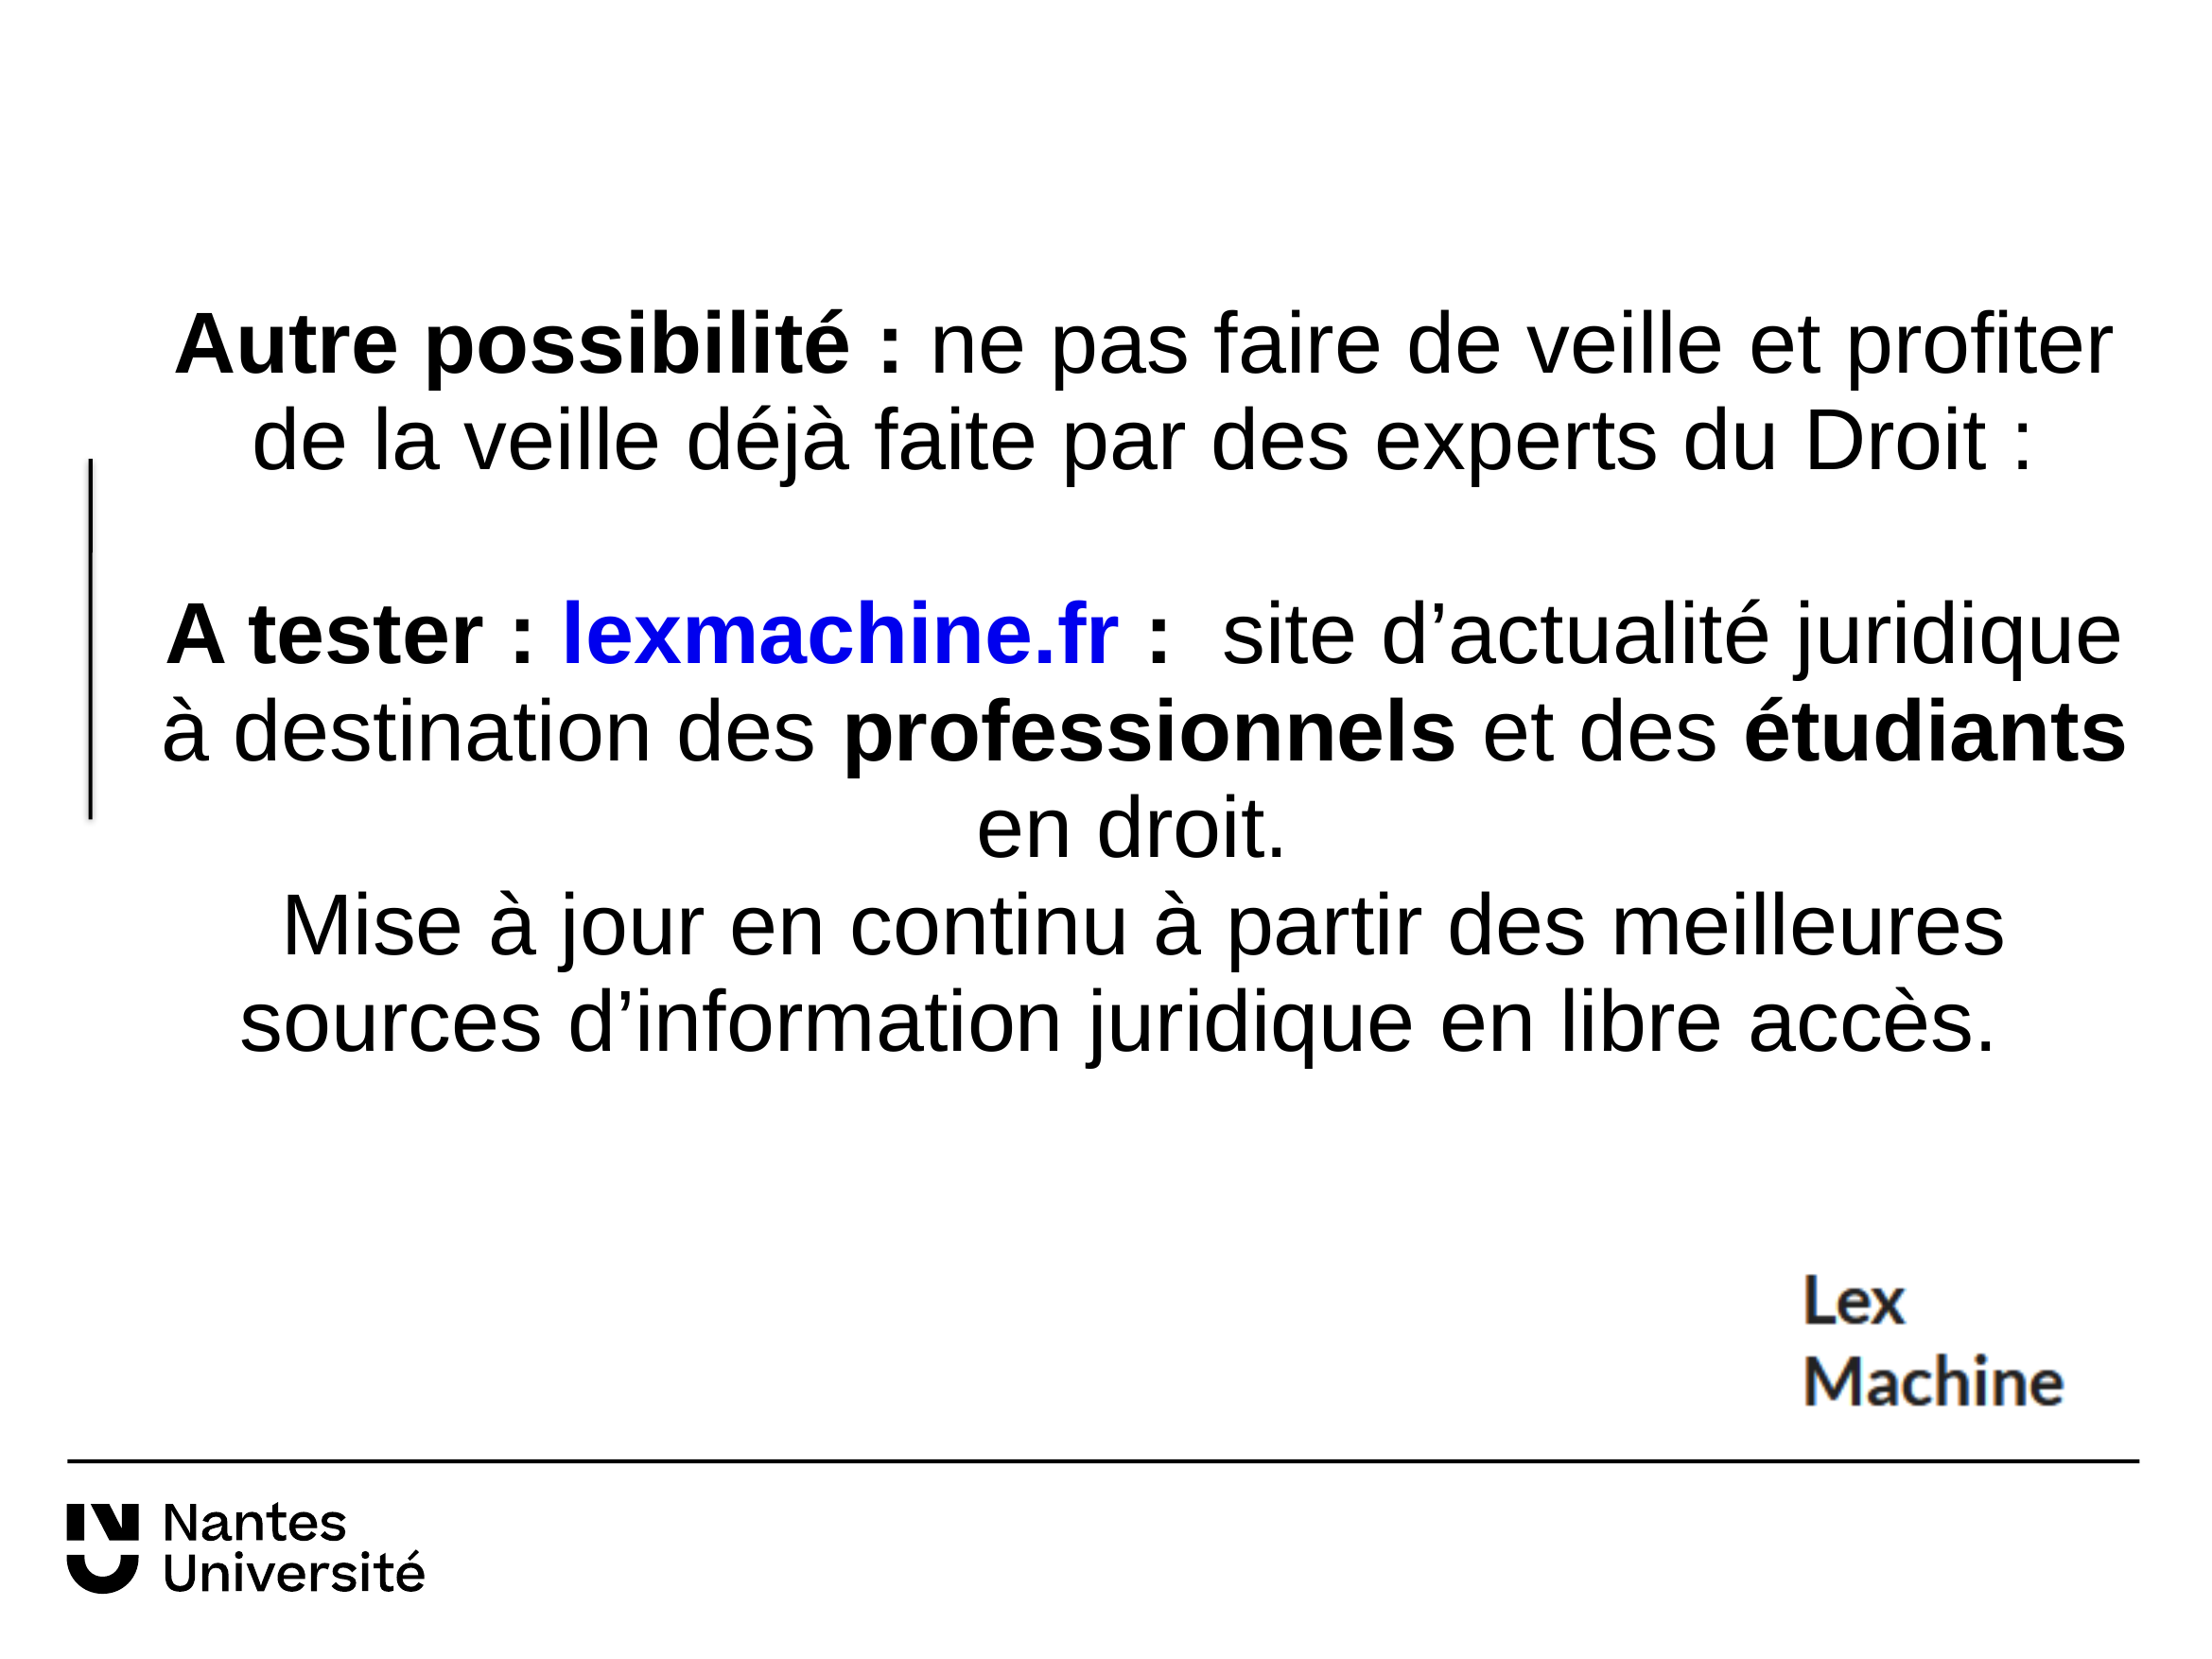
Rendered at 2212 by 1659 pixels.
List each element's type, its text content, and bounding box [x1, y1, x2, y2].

picture [1731, 1249, 2095, 1453]
text_box Autre possibilité : ne pas faire de veille et profiter de la veille déjà faite par des experts du Droit : A tester : lexmachine.fr : site d’actualité juridique à destination des professionnels et des étudiants en droit. Mise à jour en continu à partir des meilleures sources d’information juridique en libre accès. [139, 287, 2151, 1659]
